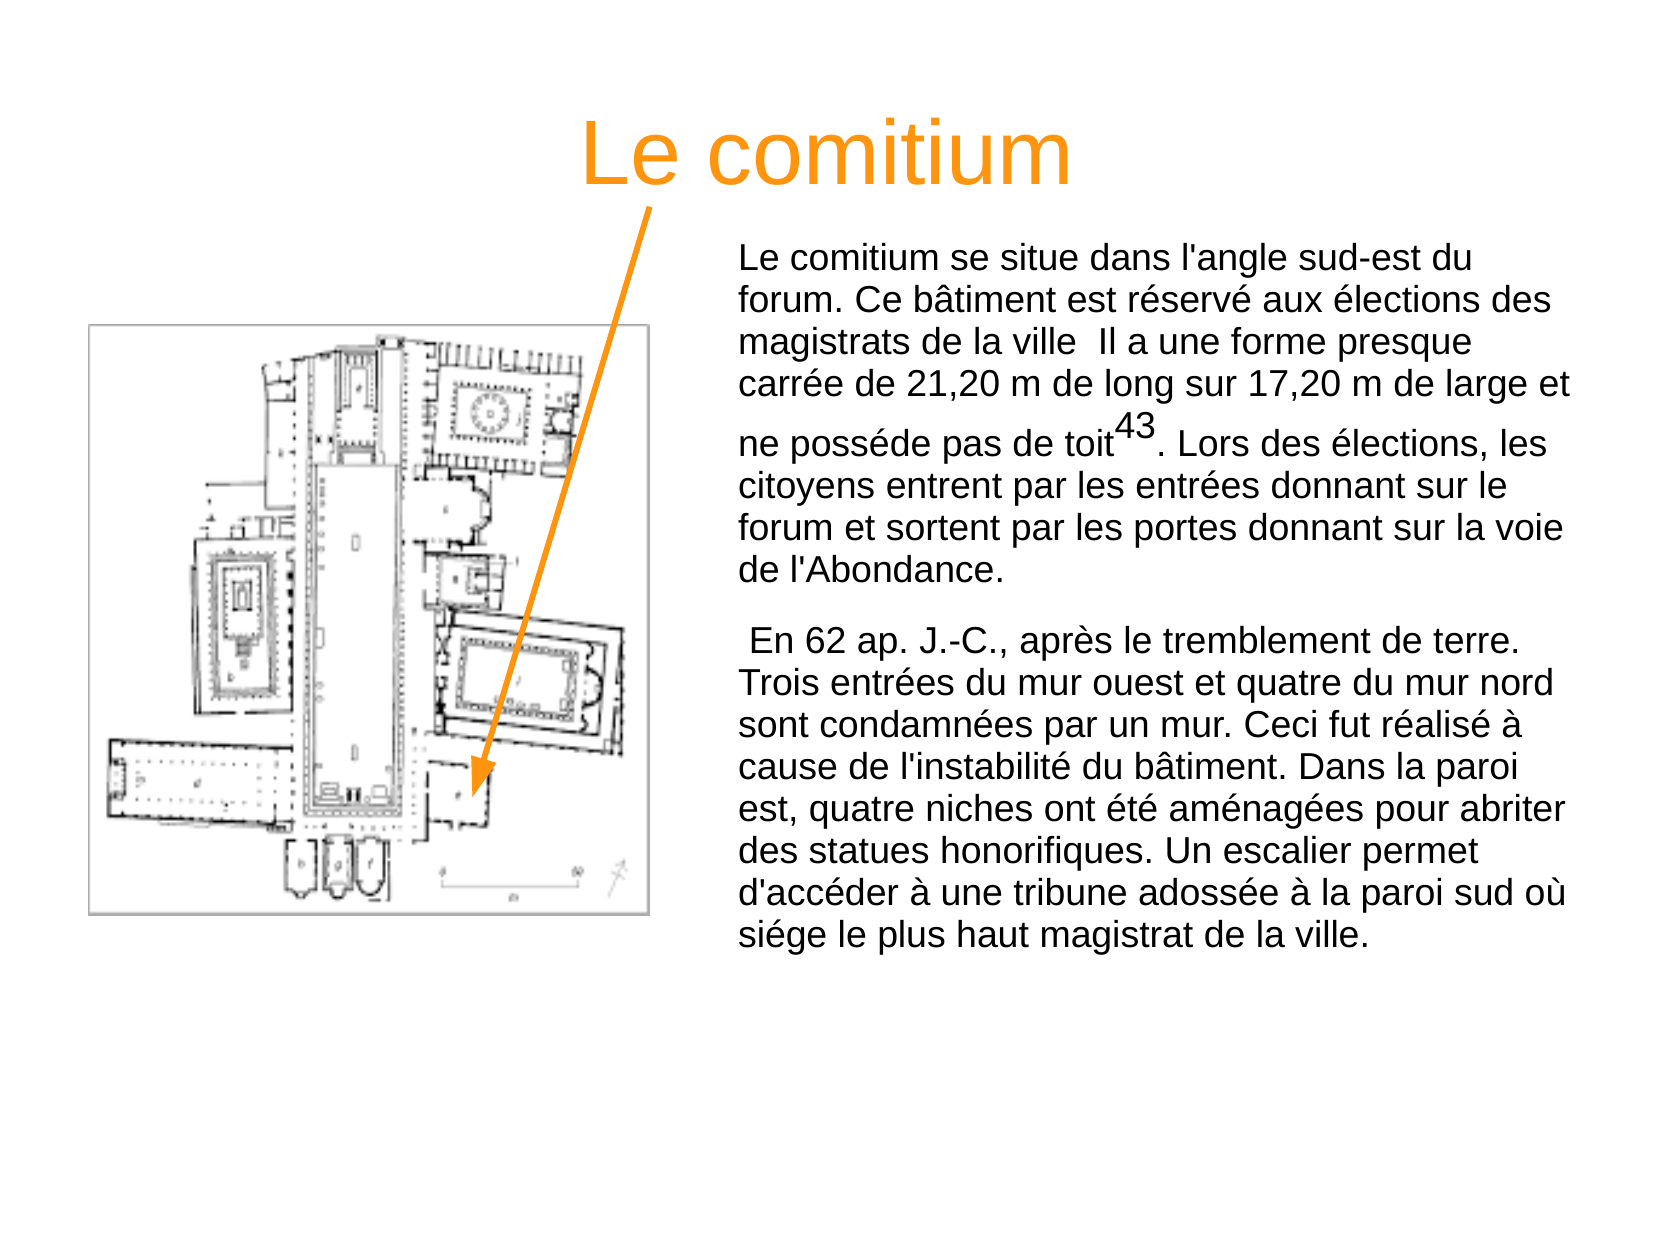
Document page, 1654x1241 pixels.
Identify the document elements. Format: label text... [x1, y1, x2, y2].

list Le comitium se situe dans l'angle sud-est du forum. Ce bâtiment est réservé aux élections des magistrats de la ville Il a une forme presque carrée de 21,20 m de long sur 17,20 m de large et ne posséde pas de toit43. Lors des élections, les citoyens entrent par les entrées donnant sur le forum et sortent par les portes donnant sur la voie de l'Abondance. En 62 ap. J.-C., après le tremblement de terre. Trois entrées du mur ouest et quatre du mur nord sont condamnées par un mur. Ceci fut réalisé à cause de l'instabilité du bâtiment. Dans la paroi est, quatre niches ont été aménagées pour abriter des statues honorifiques. Un escalier permet d'accéder à une tribune adossée à la paroi sud où siége le plus haut magistrat de la ville. [738, 236, 1571, 1061]
picture [88, 324, 650, 916]
title Le comitium [82, 49, 1571, 257]
